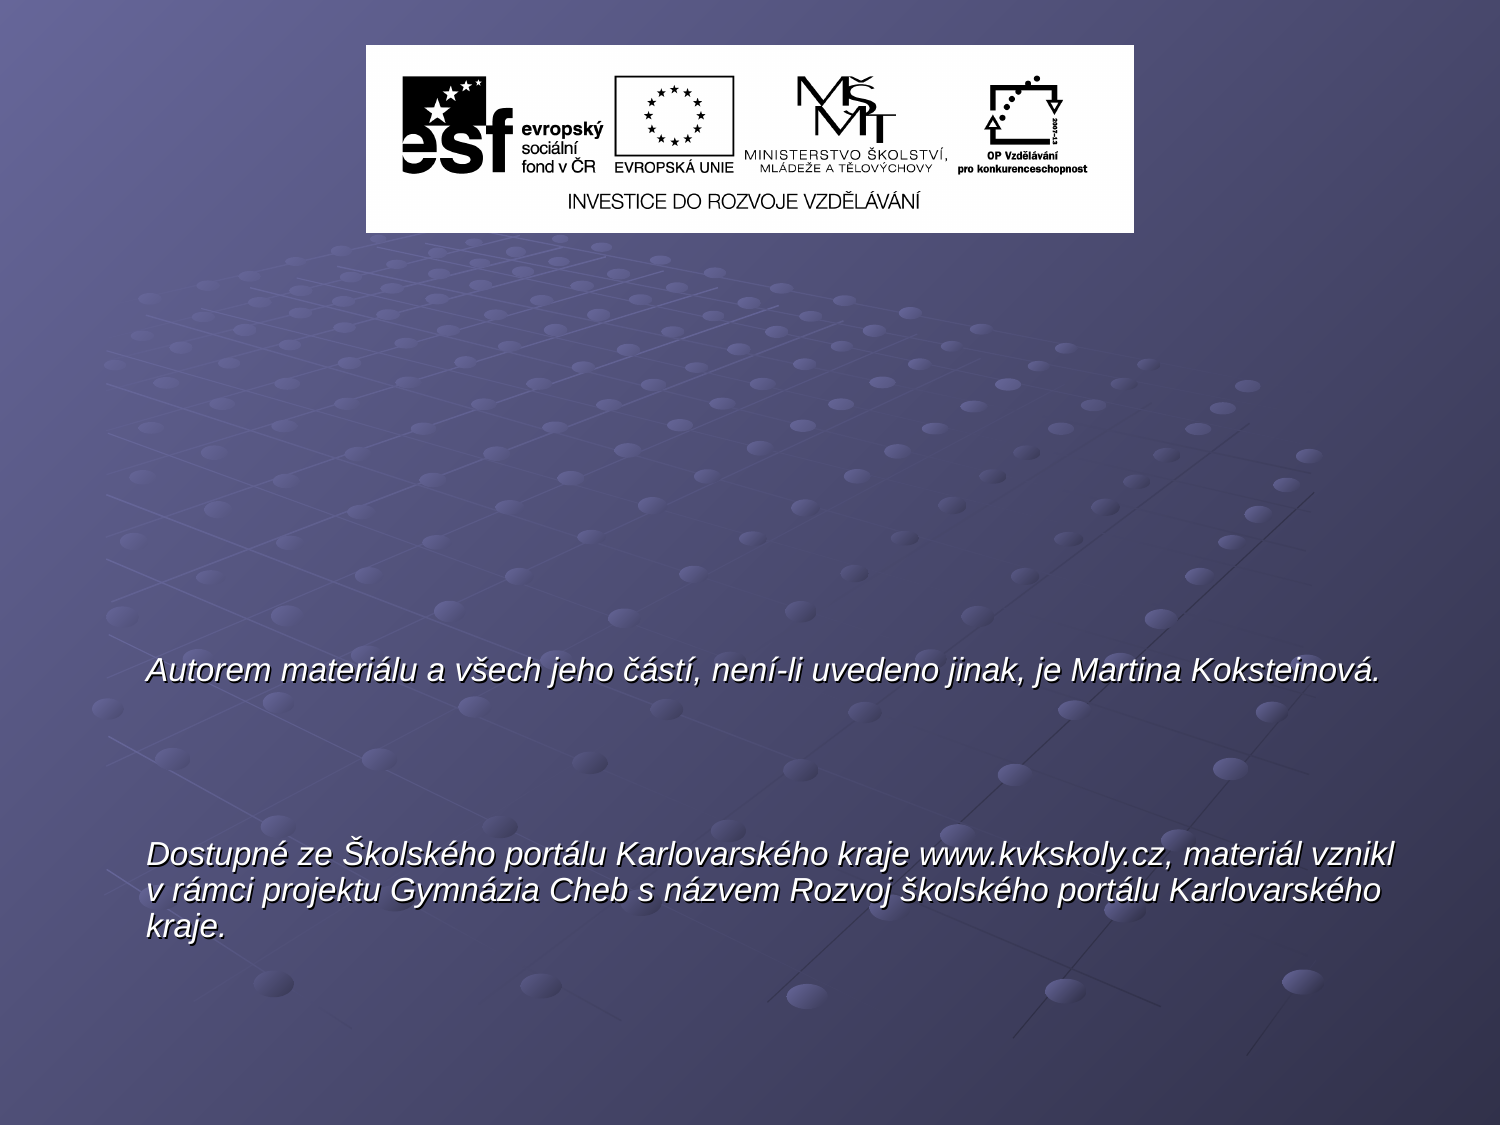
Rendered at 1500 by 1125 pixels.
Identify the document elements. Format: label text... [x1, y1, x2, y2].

picture [366, 45, 1134, 233]
list Autorem materiálu a všech jeho částí, není-li uvedeno jinak, je Martina Koksteinová. Dostupné ze Školského portálu Karlovarského kraje www.kvkskoly.cz, materiál vznikl v rámci projektu Gymnázia Cheb s názvem Rozvoj školského portálu Karlovarského kraje. [75, 262, 1426, 1006]
